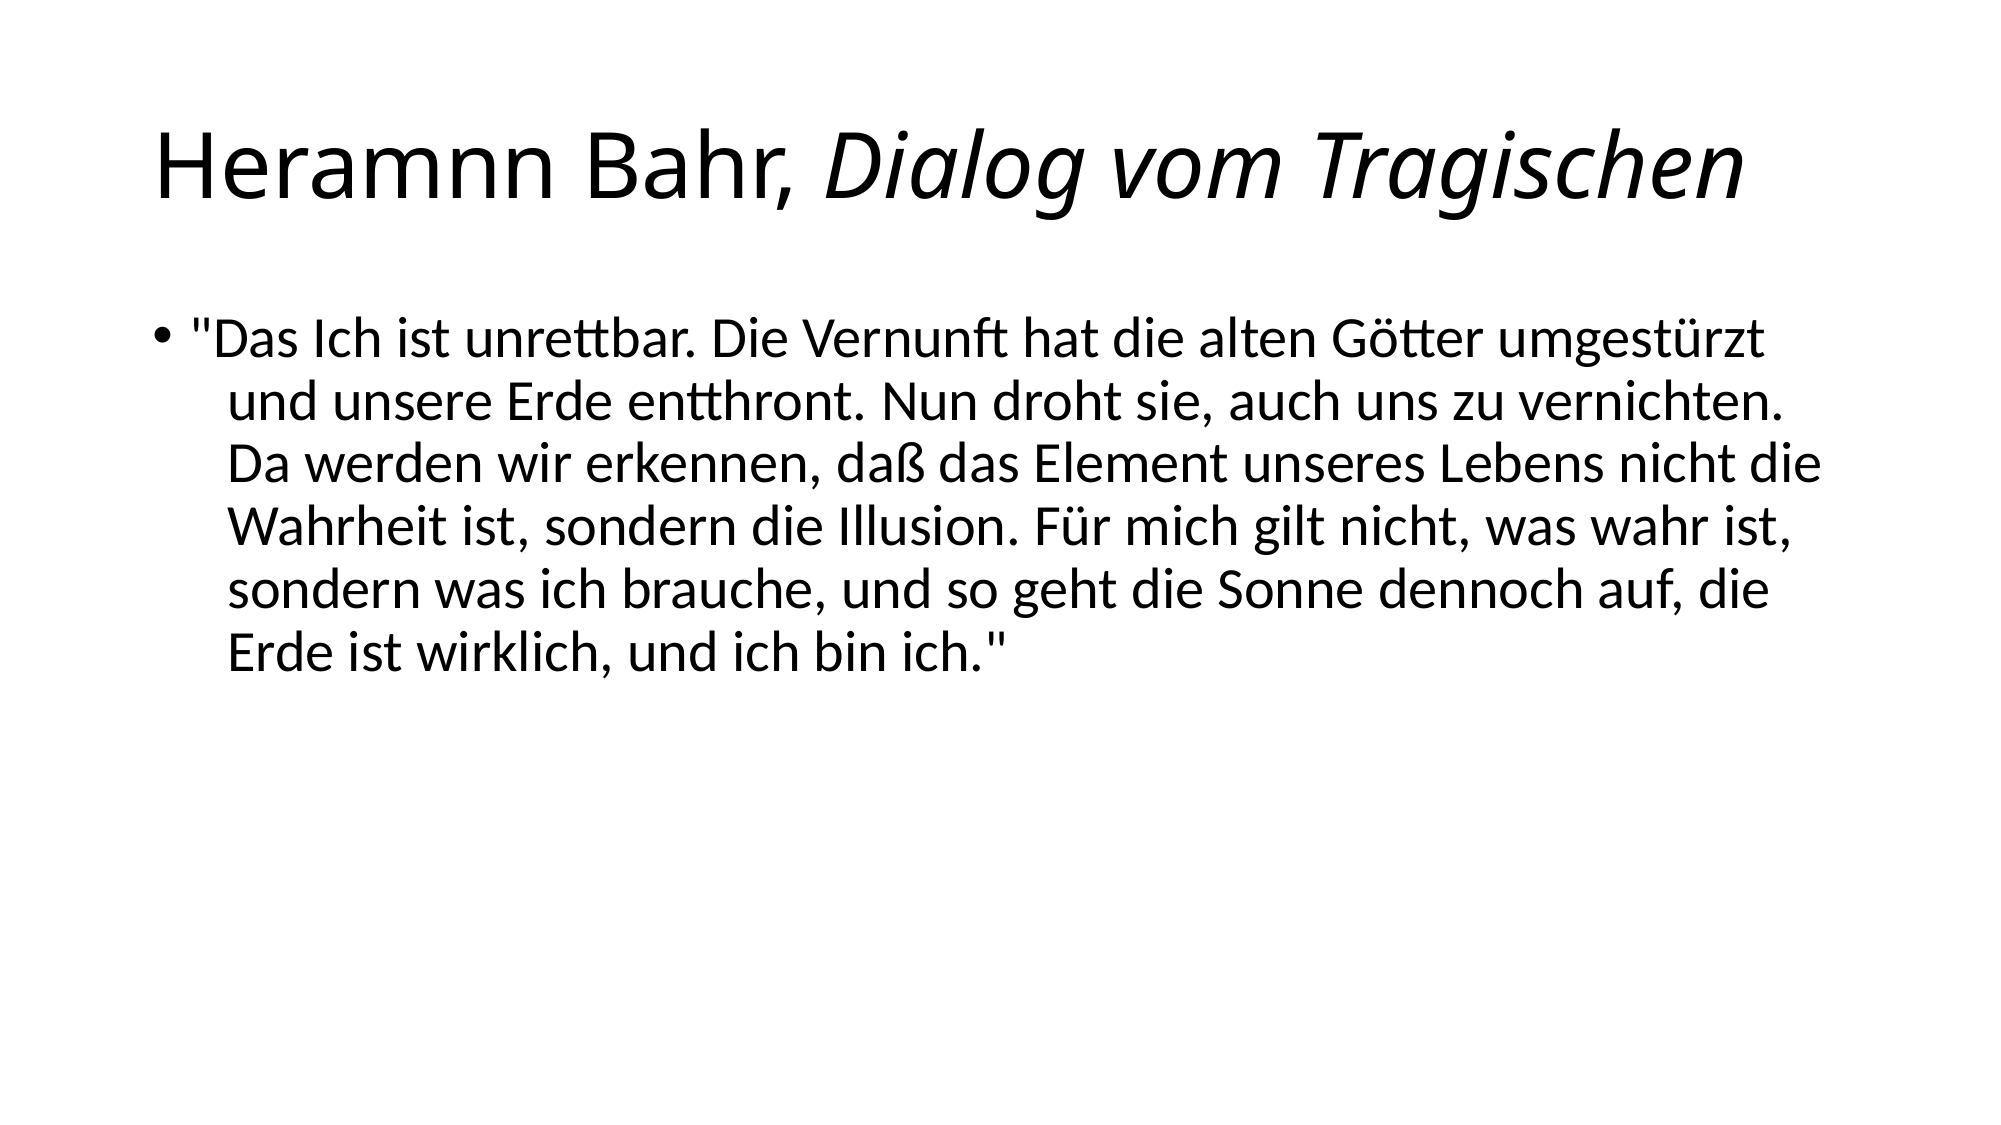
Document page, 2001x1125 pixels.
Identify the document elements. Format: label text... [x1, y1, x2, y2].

title Heramnn Bahr, Dialog vom Tragischen [137, 59, 1863, 278]
list "Das Ich ist unrettbar. Die Vernunft hat die alten Götter umgestürzt und unsere Erde entthront. Nun droht sie, auch uns zu vernichten. Da werden wir erkennen, daß das Element unseres Lebens nicht die Wahrheit ist, sondern die Illusion. Für mich gilt nicht, was wahr ist, sondern was ich brauche, und so geht die Sonne dennoch auf, die Erde ist wirklich, und ich bin ich." [137, 299, 1863, 1014]
